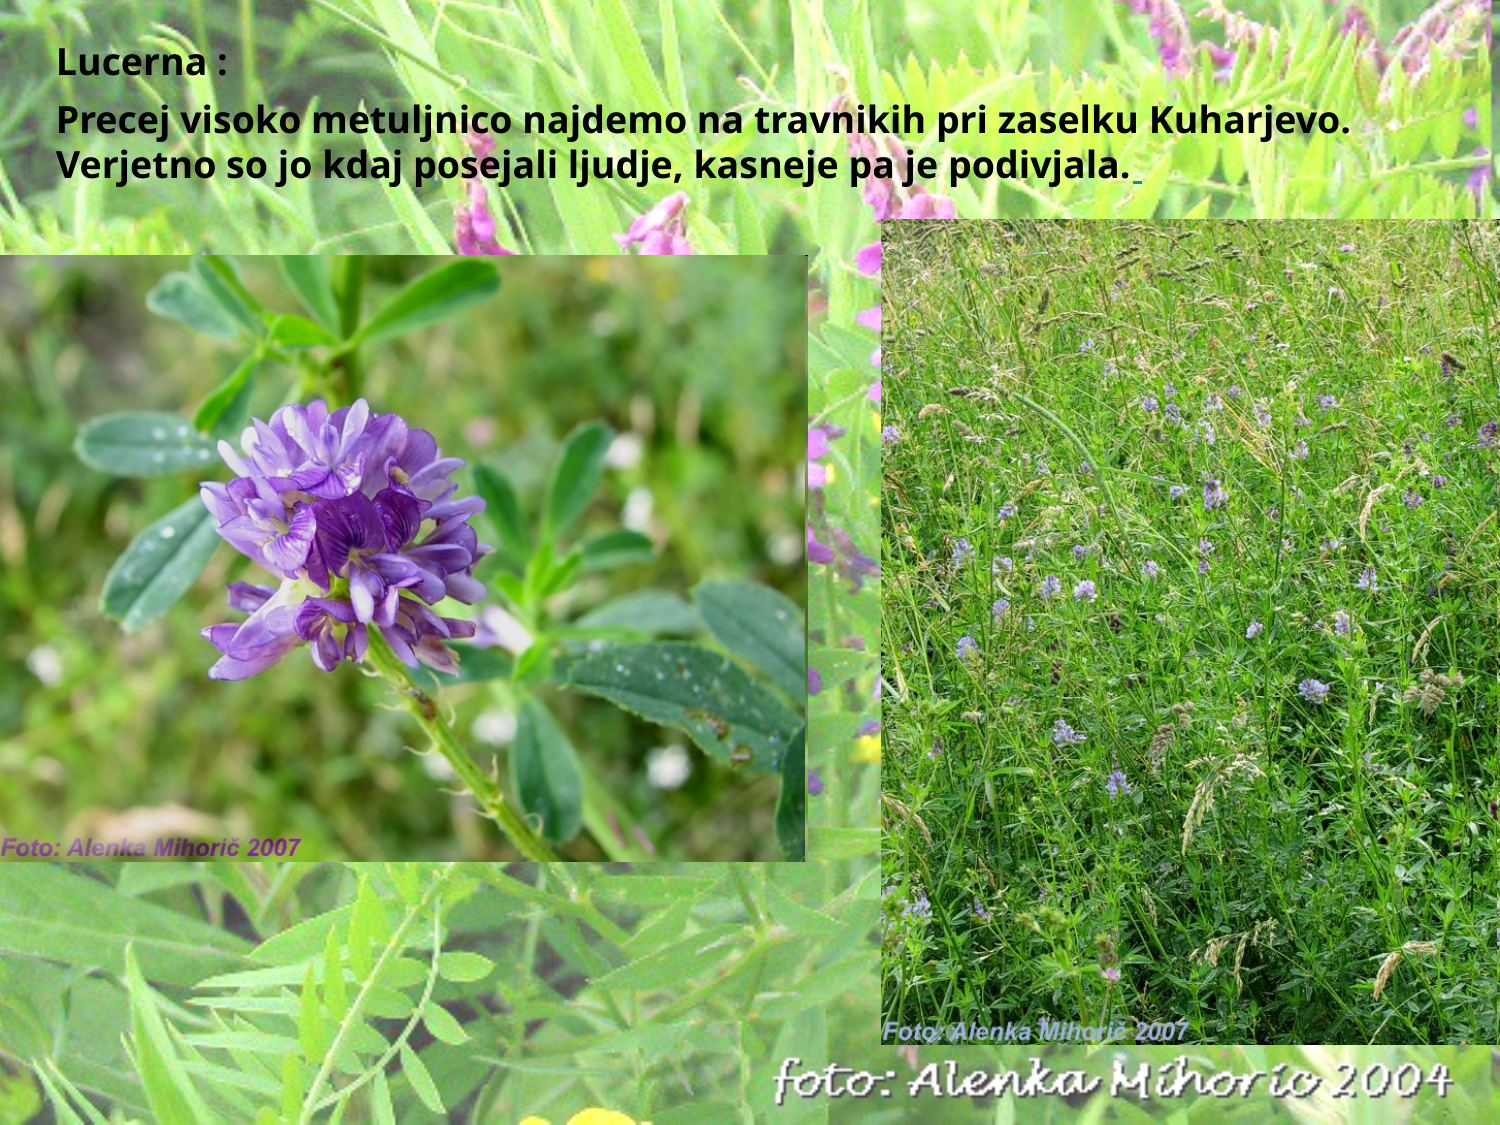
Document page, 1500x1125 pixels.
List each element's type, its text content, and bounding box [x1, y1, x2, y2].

text_box Lucerna : Precej visoko metuljnico najdemo na travnikih pri zaselku Kuharjevo. Verjetno so jo kdaj posejali ljudje, kasneje pa je podivjala. [41, 30, 1459, 200]
picture [0, 0, 1500, 1125]
